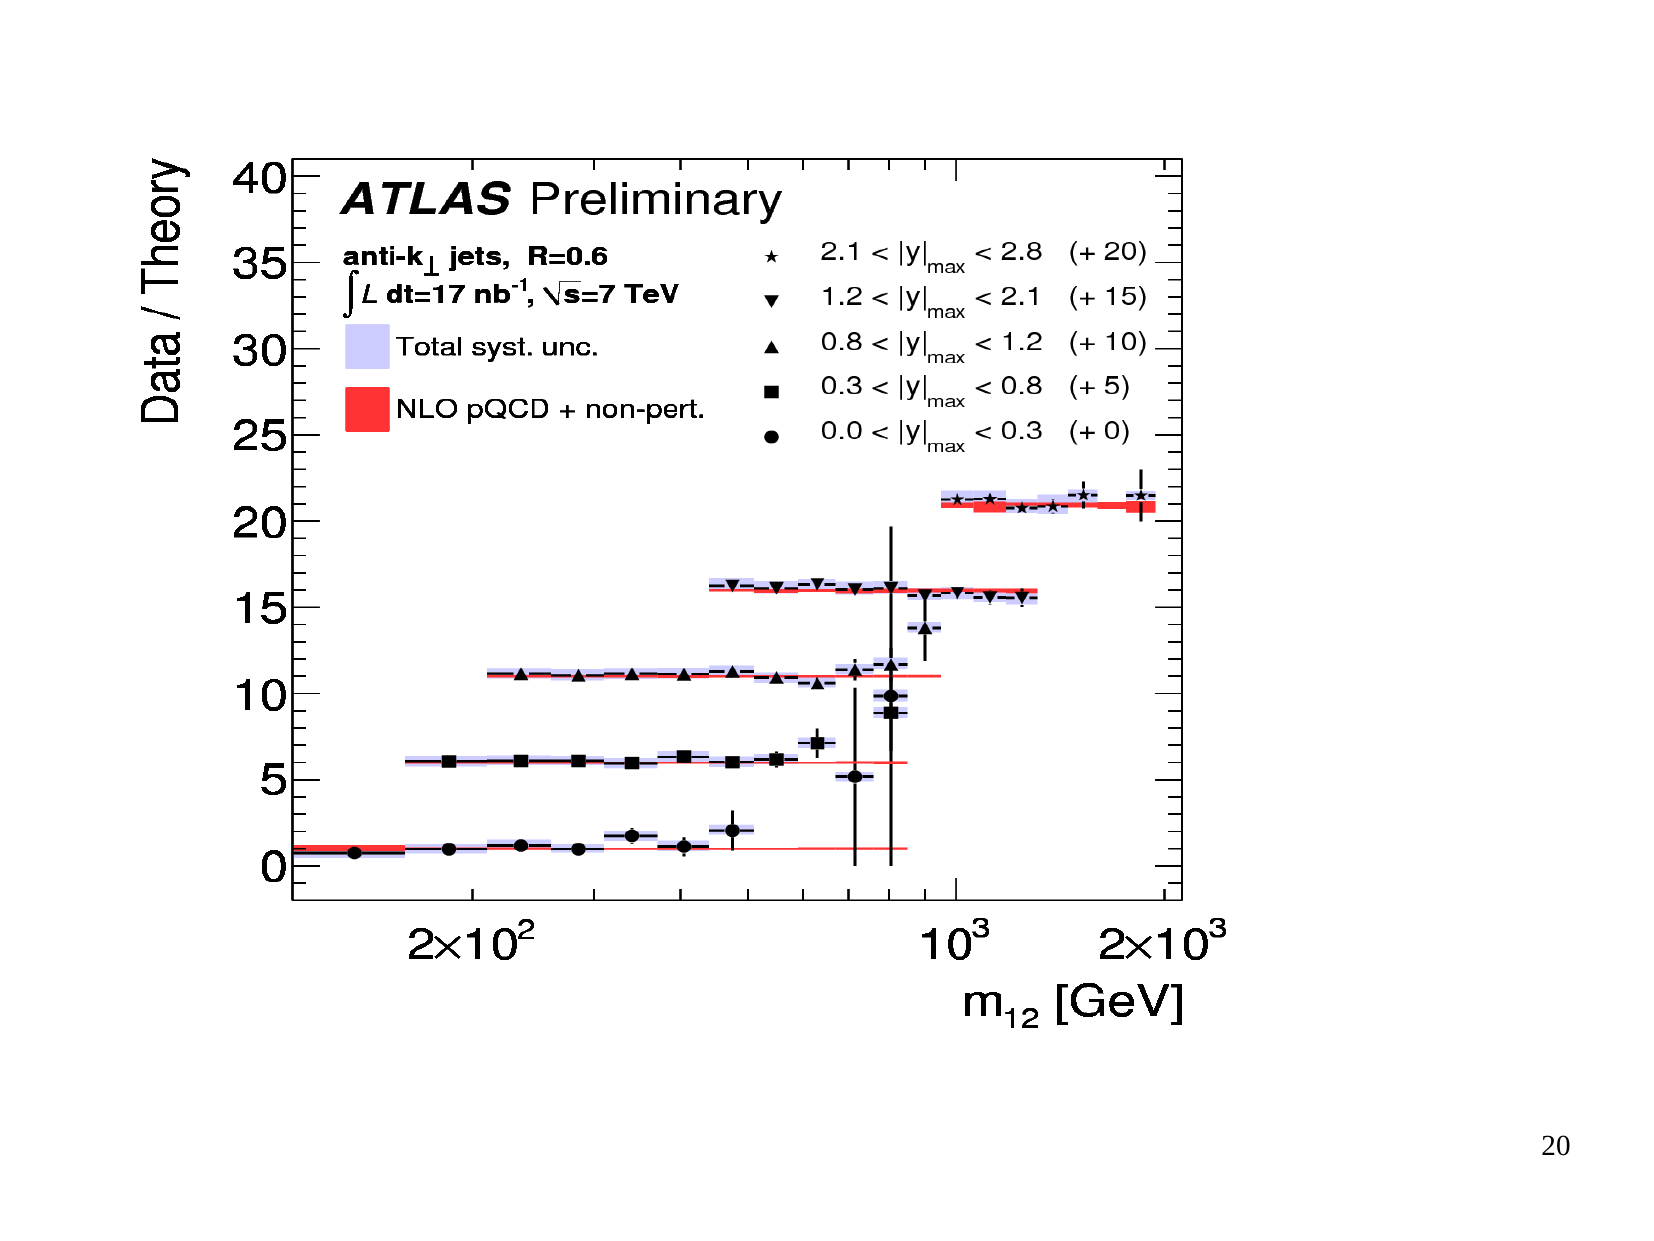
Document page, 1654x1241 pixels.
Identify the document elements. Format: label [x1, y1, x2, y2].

picture [112, 112, 1238, 1051]
